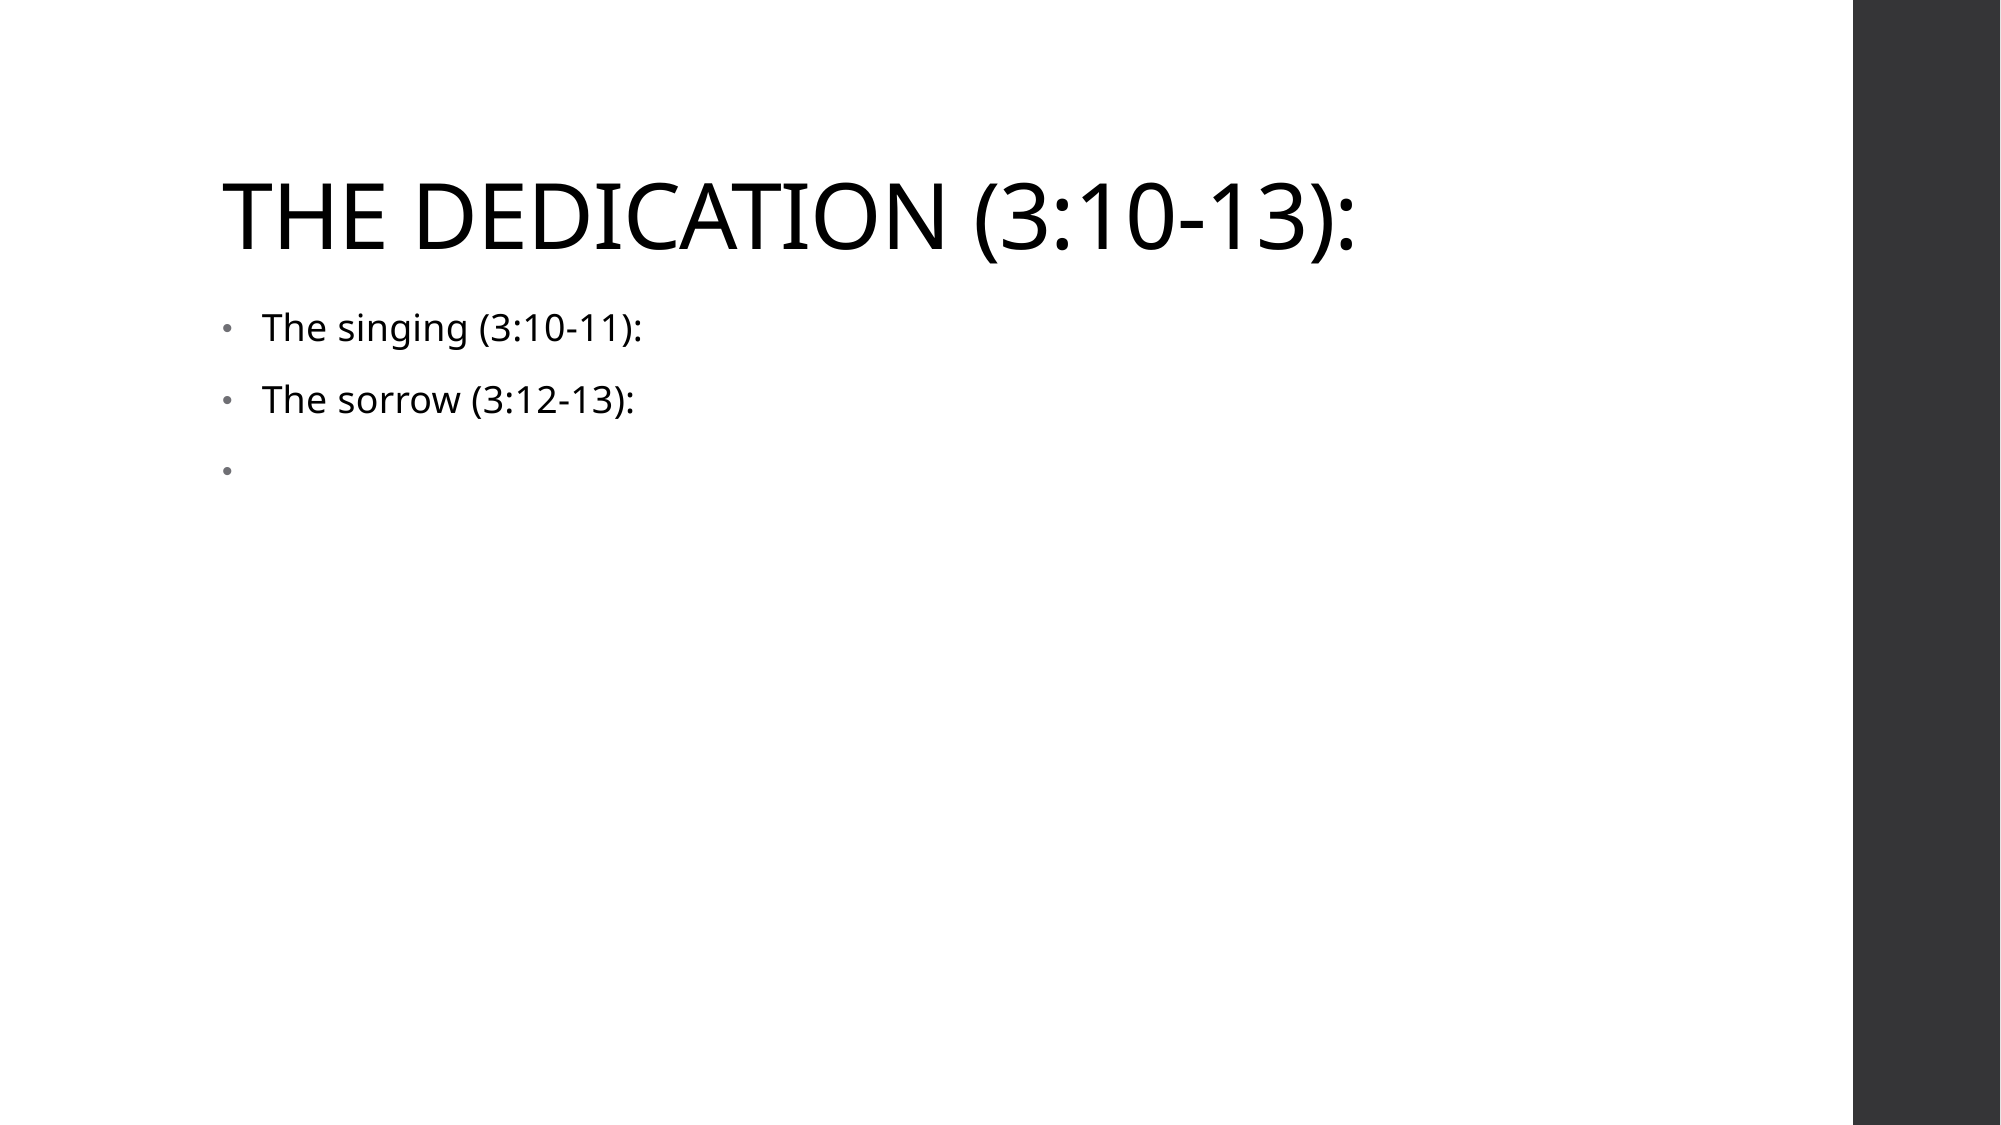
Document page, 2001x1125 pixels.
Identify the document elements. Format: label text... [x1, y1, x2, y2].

list The singing (3:10-11): The sorrow (3:12-13): [206, 299, 1617, 1014]
title THE DEDICATION (3:10-13): [206, 60, 1797, 278]
